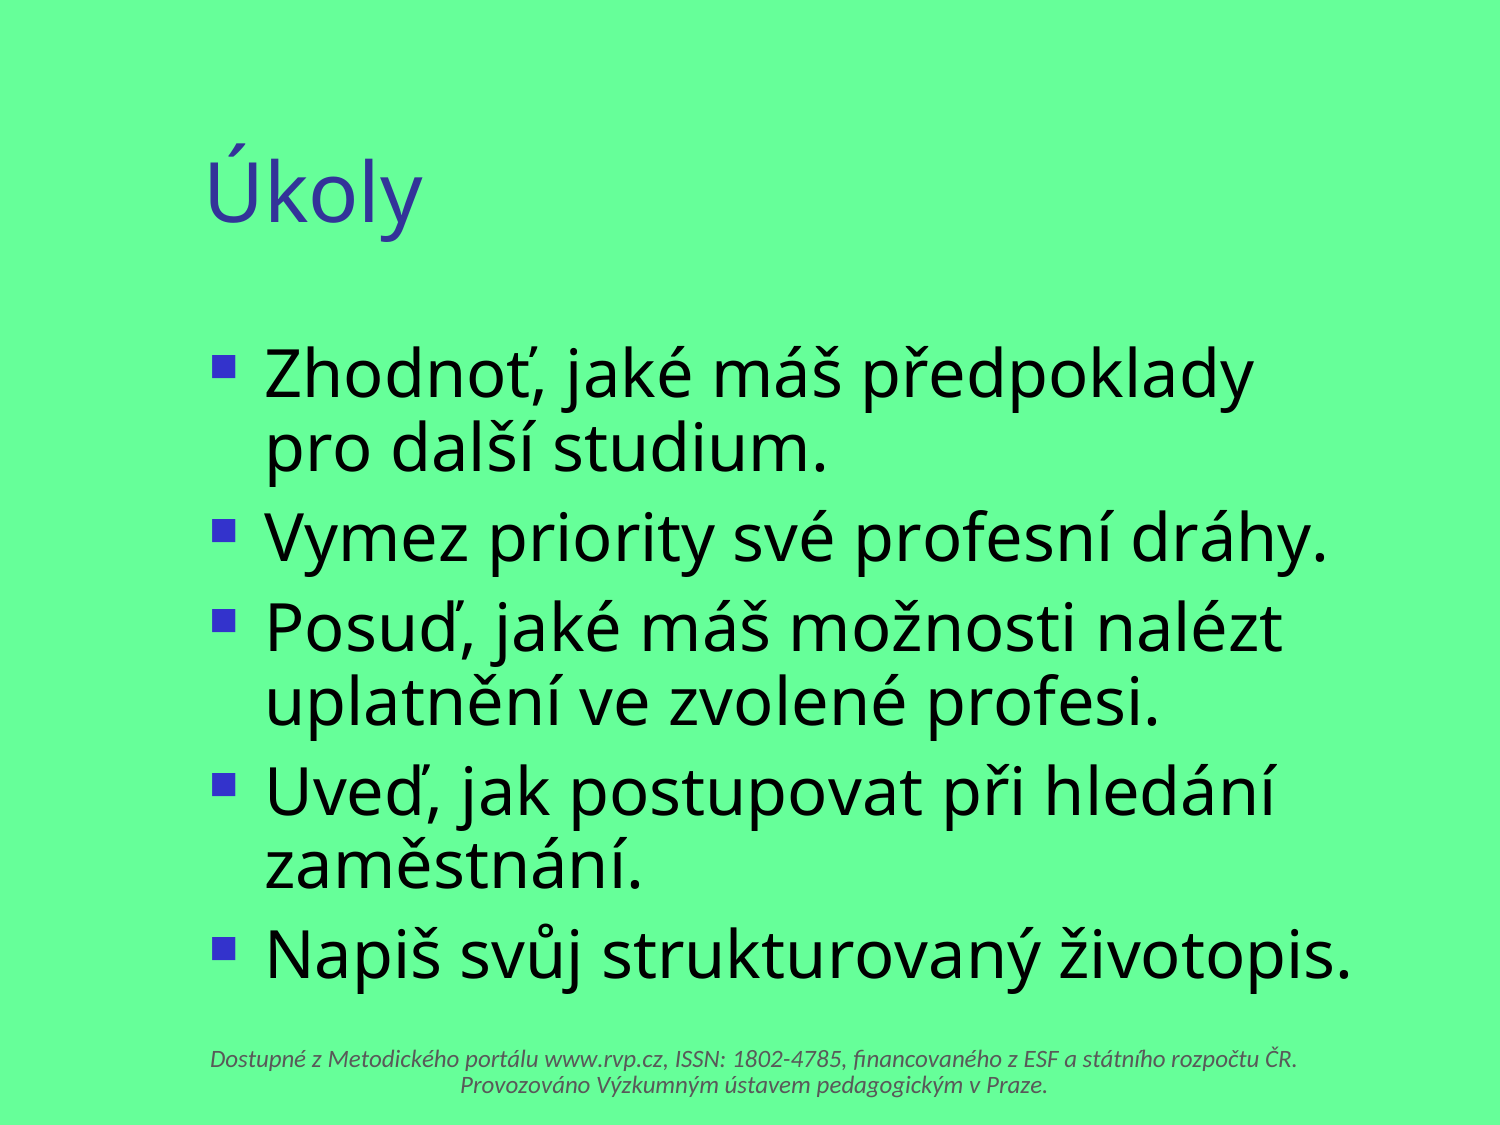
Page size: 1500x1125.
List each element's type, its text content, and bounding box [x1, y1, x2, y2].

text_box Dostupné z Metodického portálu www.rvp.cz, ISSN: 1802-4785, financovaného z ESF a státního rozpočtu ČR. Provozováno Výzkumným ústavem pedagogickým v Praze. [133, 1042, 1377, 1103]
list Zhodnoť, jaké máš předpoklady pro další studium. Vymez priority své profesní dráhy. Posuď, jaké máš možnosti nalézt uplatnění ve zvolené profesi. Uveď, jak postupovat při hledání zaměstnání. Napiš svůj strukturovaný životopis. [193, 331, 1469, 1032]
title Úkoly [188, 7, 1467, 248]
